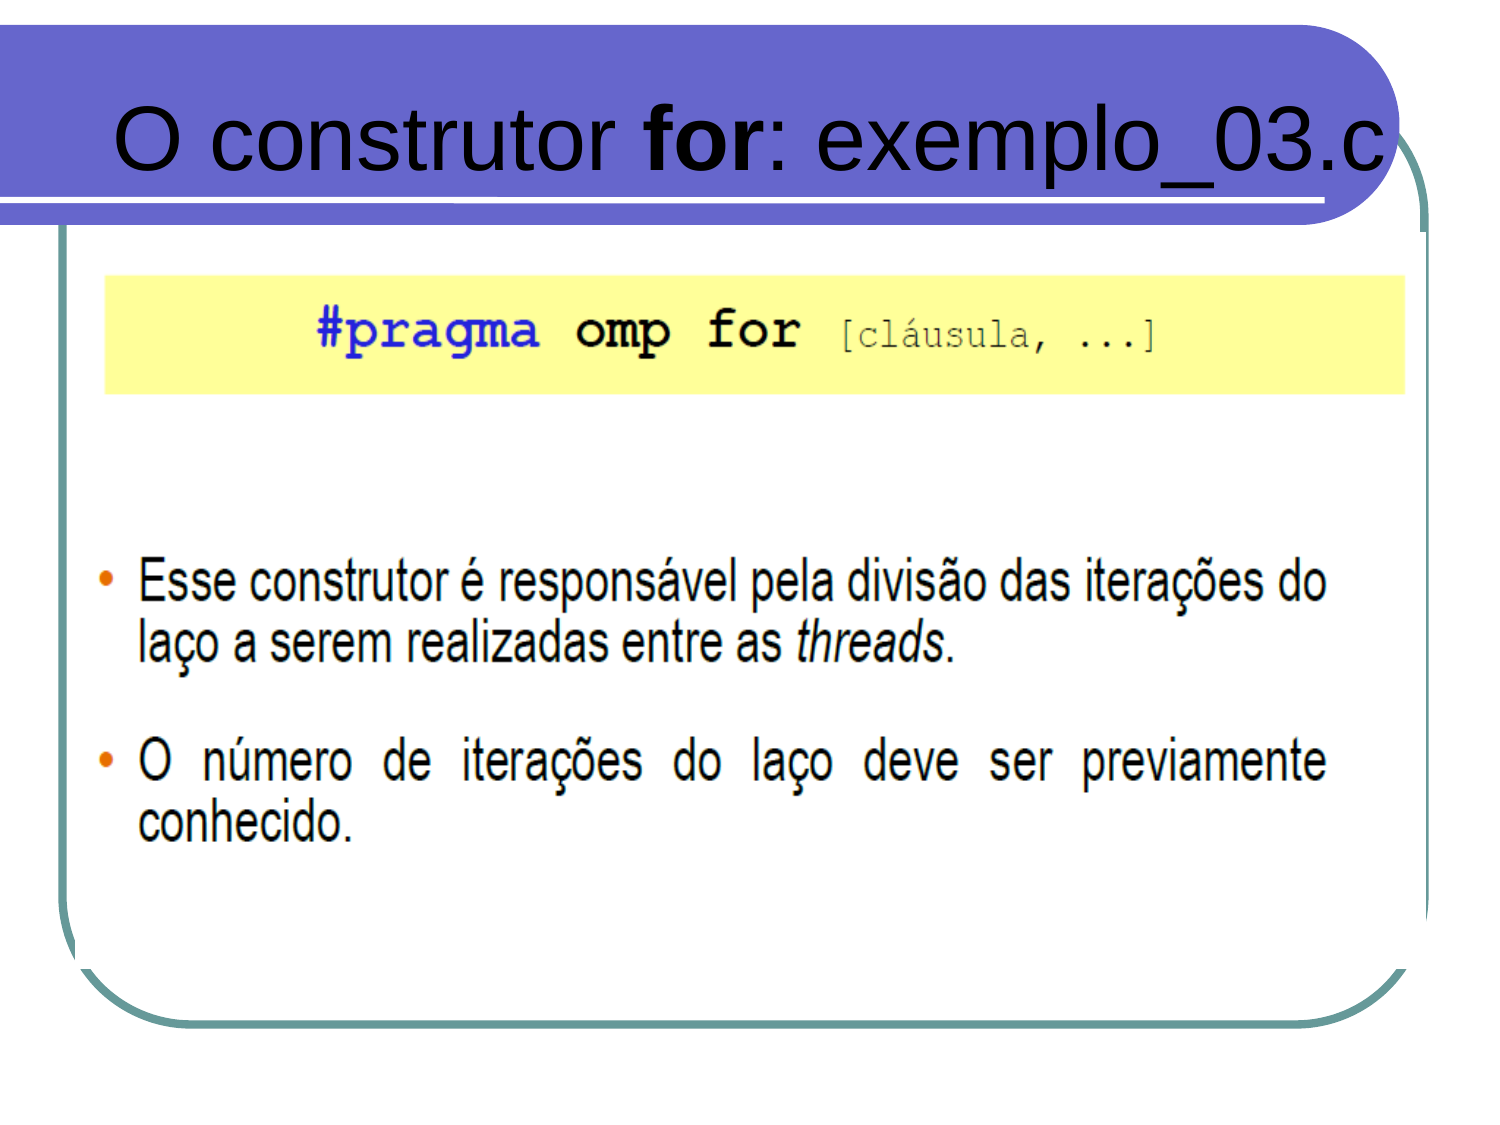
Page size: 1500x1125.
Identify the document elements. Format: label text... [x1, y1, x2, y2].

picture [75, 232, 1426, 969]
title O construtor for: exemplo_03.c [75, 44, 1425, 232]
